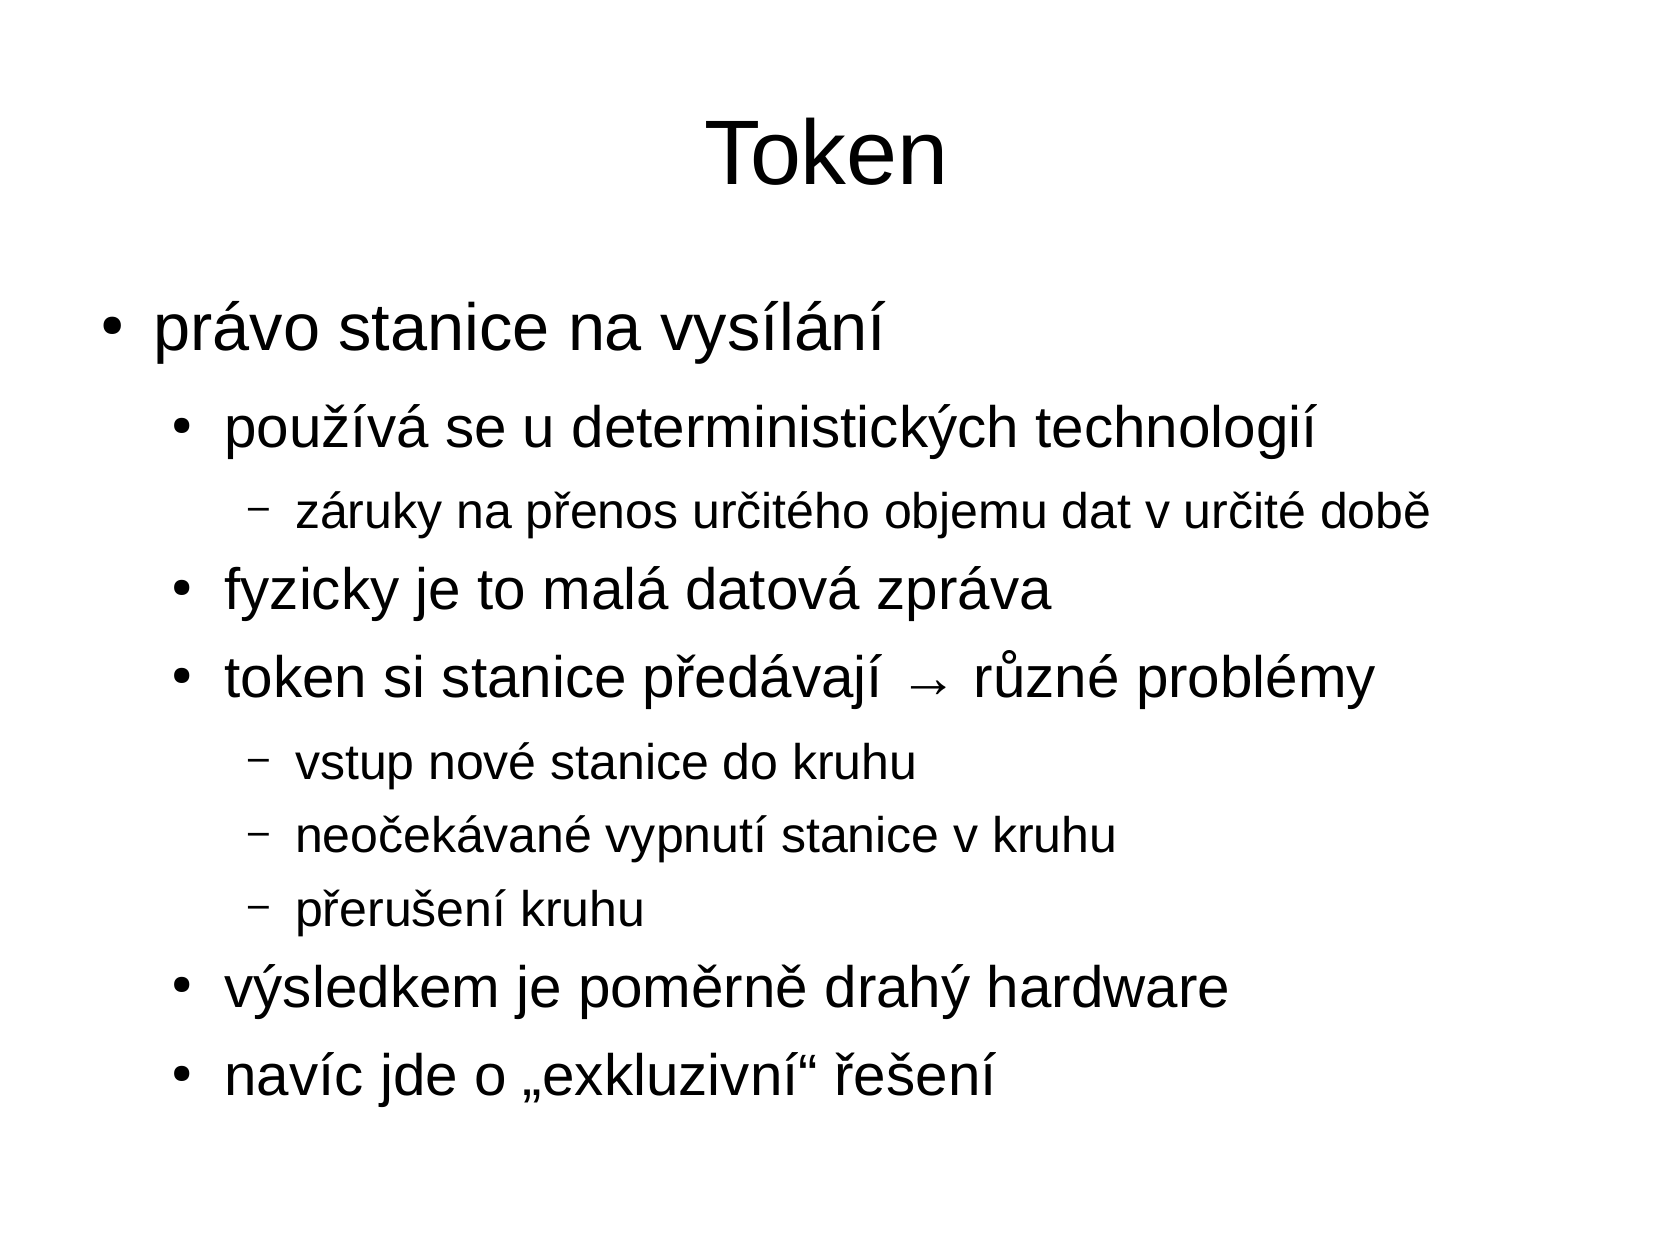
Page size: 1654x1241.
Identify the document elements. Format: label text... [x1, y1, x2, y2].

list právo stanice na vysílání používá se u deterministických technologií záruky na přenos určitého objemu dat v určité době fyzicky je to malá datová zpráva token si stanice předávají → různé problémy vstup nové stanice do kruhu neočekávané vypnutí stanice v kruhu přerušení kruhu výsledkem je poměrně drahý hardware navíc jde o „exkluzivní“ řešení [82, 290, 1571, 1182]
title Token [82, 49, 1571, 257]
